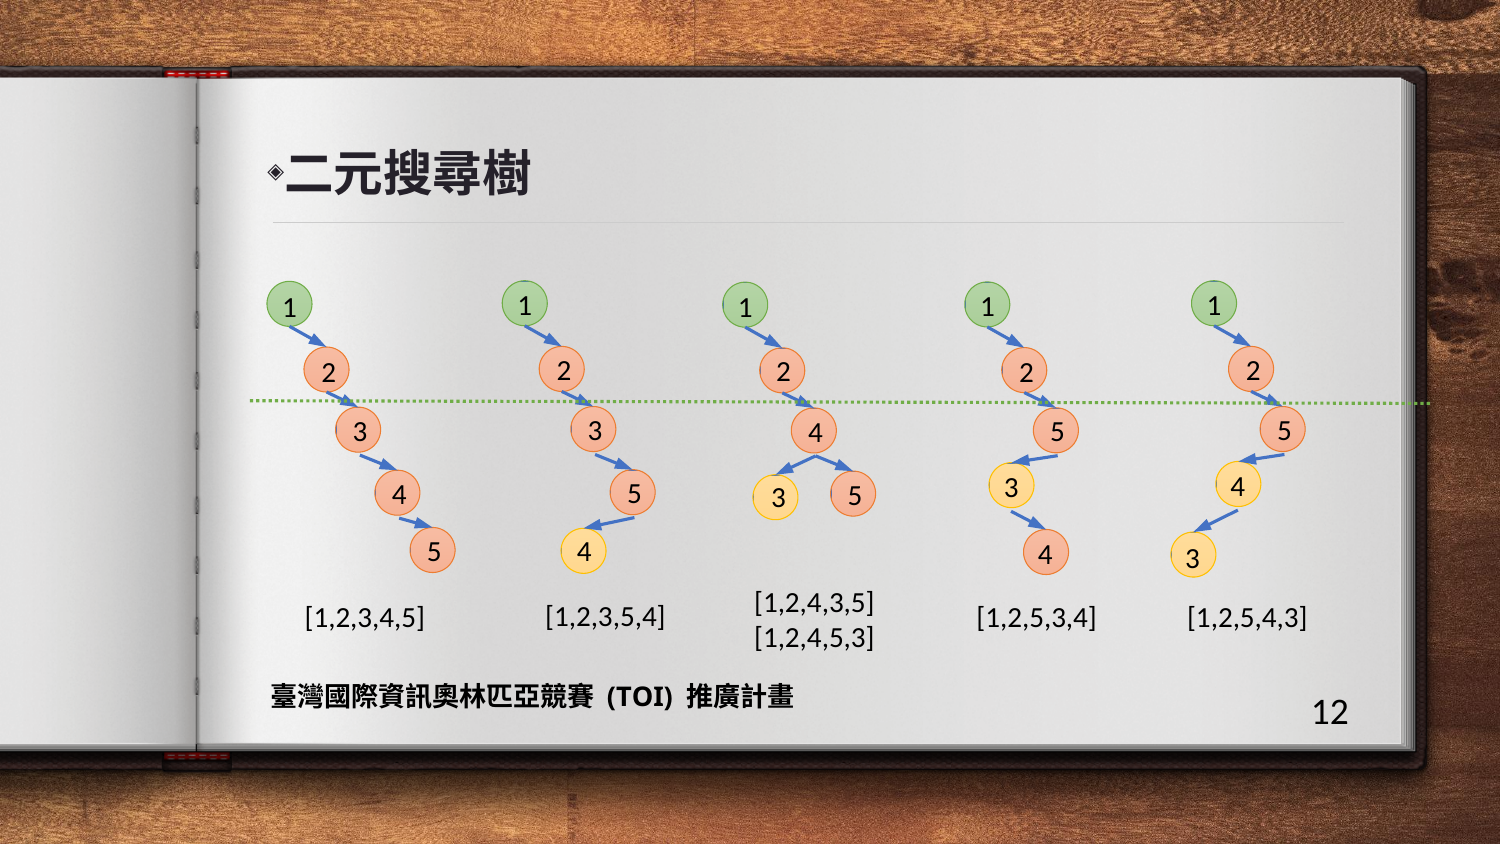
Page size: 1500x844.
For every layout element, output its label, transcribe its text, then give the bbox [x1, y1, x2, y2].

text_box [1,2,4,3,5] [1,2,4,5,3] [739, 575, 910, 662]
text_box 2 [757, 344, 810, 396]
text_box 1 [1191, 278, 1237, 330]
text_box [1,2,3,4,5] [289, 591, 461, 642]
text_box 3 [569, 403, 622, 455]
text_box 5 [828, 468, 881, 519]
text_box 1 [964, 279, 1010, 331]
text_box 3 [1166, 531, 1219, 583]
text_box 3 [985, 460, 1038, 512]
text_box [1295, 672, 1386, 737]
text_box 5 [1031, 405, 1084, 456]
list 二元搜尋樹 [252, 126, 1194, 216]
text_box 3 [333, 404, 386, 456]
text_box [1,2,3,5,4] [530, 589, 702, 641]
text_box 1 [722, 280, 768, 331]
text_box [1,2,5,3,4] [961, 591, 1133, 642]
text_box 3 [752, 470, 805, 522]
text_box 4 [558, 524, 611, 576]
text_box 1 [267, 280, 312, 332]
text_box [1,2,5,4,3] [1172, 591, 1343, 642]
text_box 4 [373, 467, 426, 519]
text_box 4 [1211, 459, 1264, 511]
text_box 2 [538, 344, 590, 395]
text_box 4 [789, 405, 842, 456]
text_box 5 [1258, 403, 1311, 455]
text_box 1 [502, 278, 548, 330]
text_box 2 [302, 346, 355, 397]
text_box 2 [1227, 344, 1280, 395]
text_box 4 [1019, 527, 1072, 579]
text_box 5 [608, 467, 661, 518]
text_box 2 [1000, 345, 1053, 396]
text_box 5 [408, 524, 461, 576]
